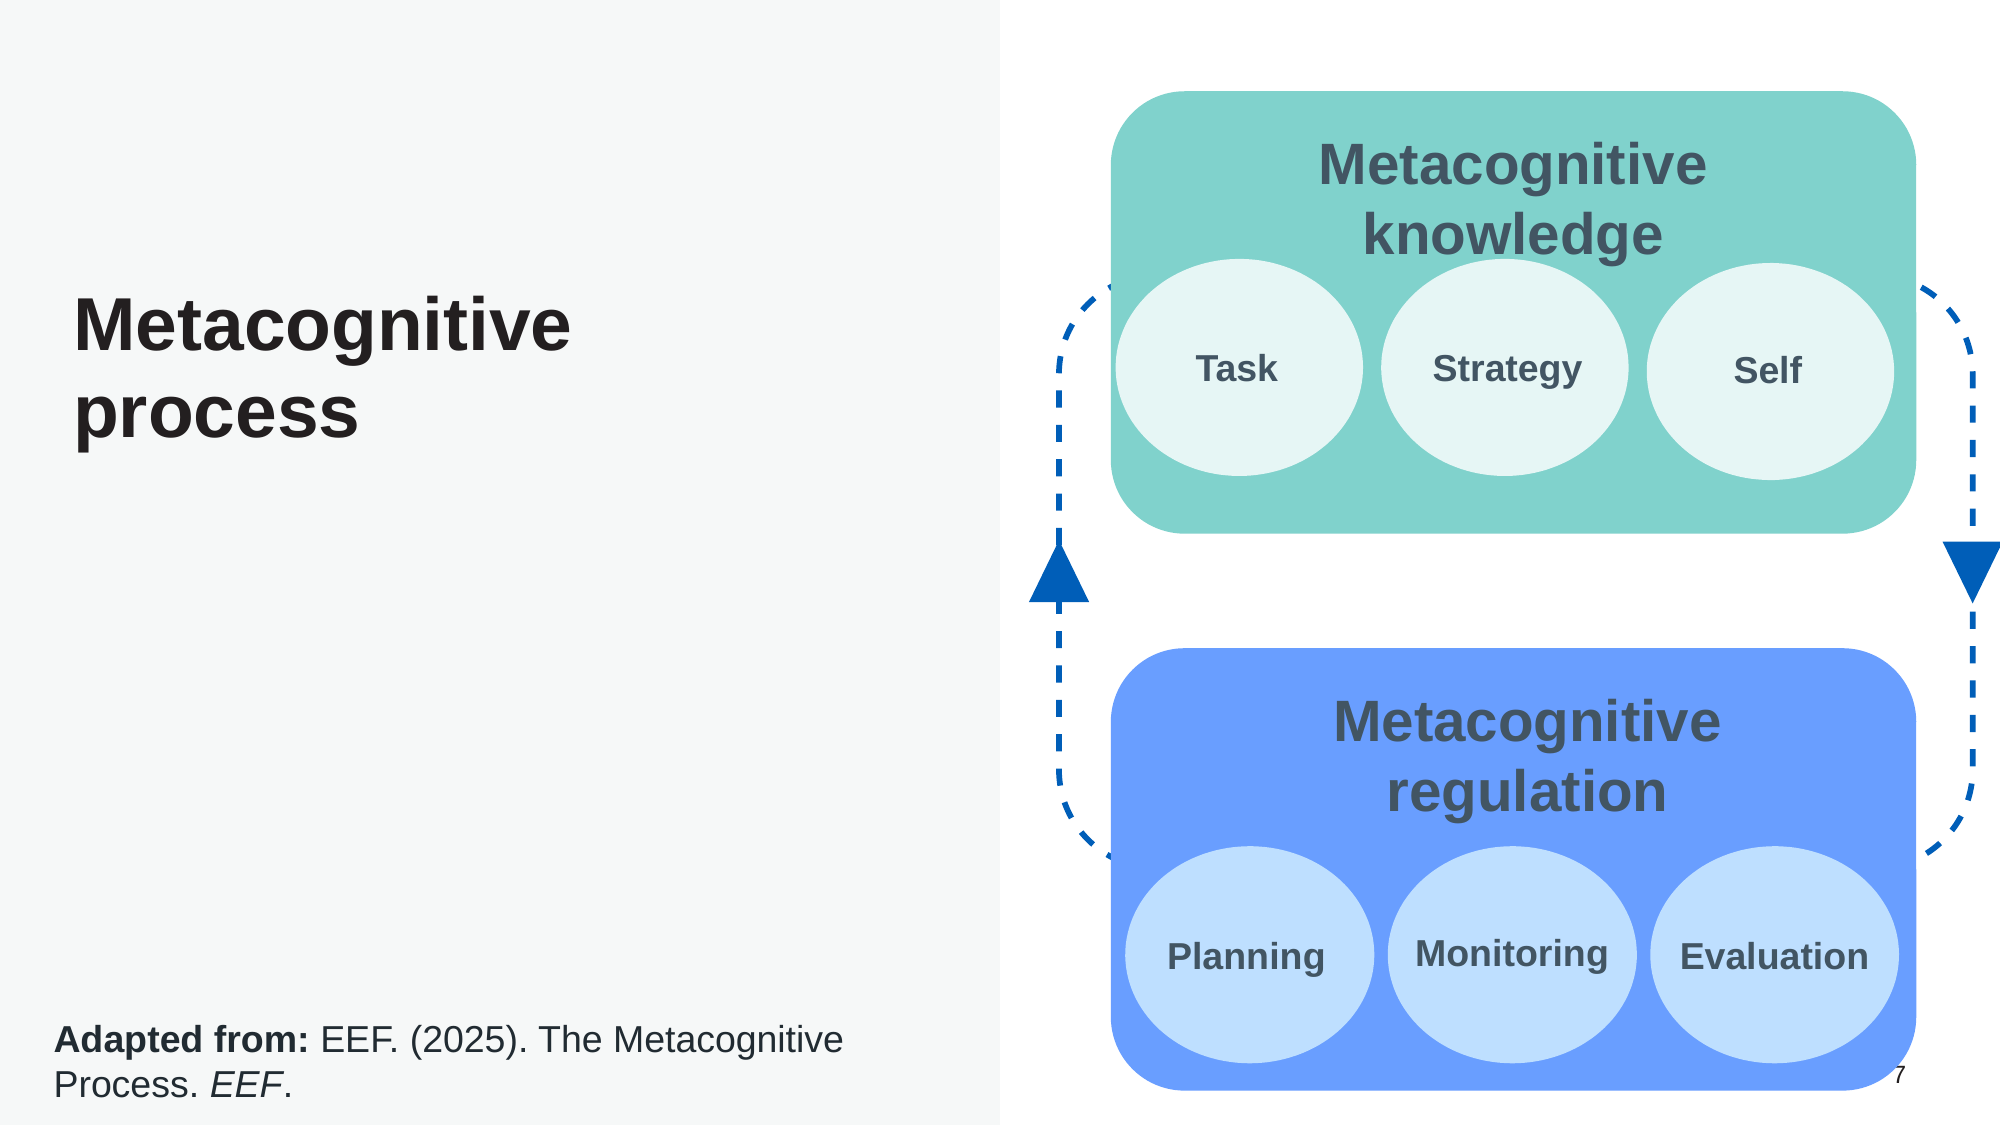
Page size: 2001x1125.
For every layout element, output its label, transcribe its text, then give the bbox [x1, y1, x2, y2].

text_box Task [1113, 336, 1361, 397]
text_box Planning [1141, 924, 1352, 986]
text_box Metacognitive knowledge [1149, 118, 1878, 276]
text_box Self [1644, 338, 1892, 400]
text_box [1030, 542, 1088, 602]
text_box [1110, 91, 1917, 534]
text_box Monitoring [1396, 921, 1628, 983]
text_box [1944, 542, 2000, 602]
text_box Metacognitive regulation [1177, 675, 1878, 833]
text_box Adapted from: EEF. (2025). The Metacognitive Process. EEF. [38, 1007, 970, 1114]
text_box [1110, 648, 1917, 1091]
text_box Evaluation [1659, 924, 1891, 986]
text_box Strategy [1383, 336, 1632, 397]
title Metacognitive process [58, 270, 864, 784]
